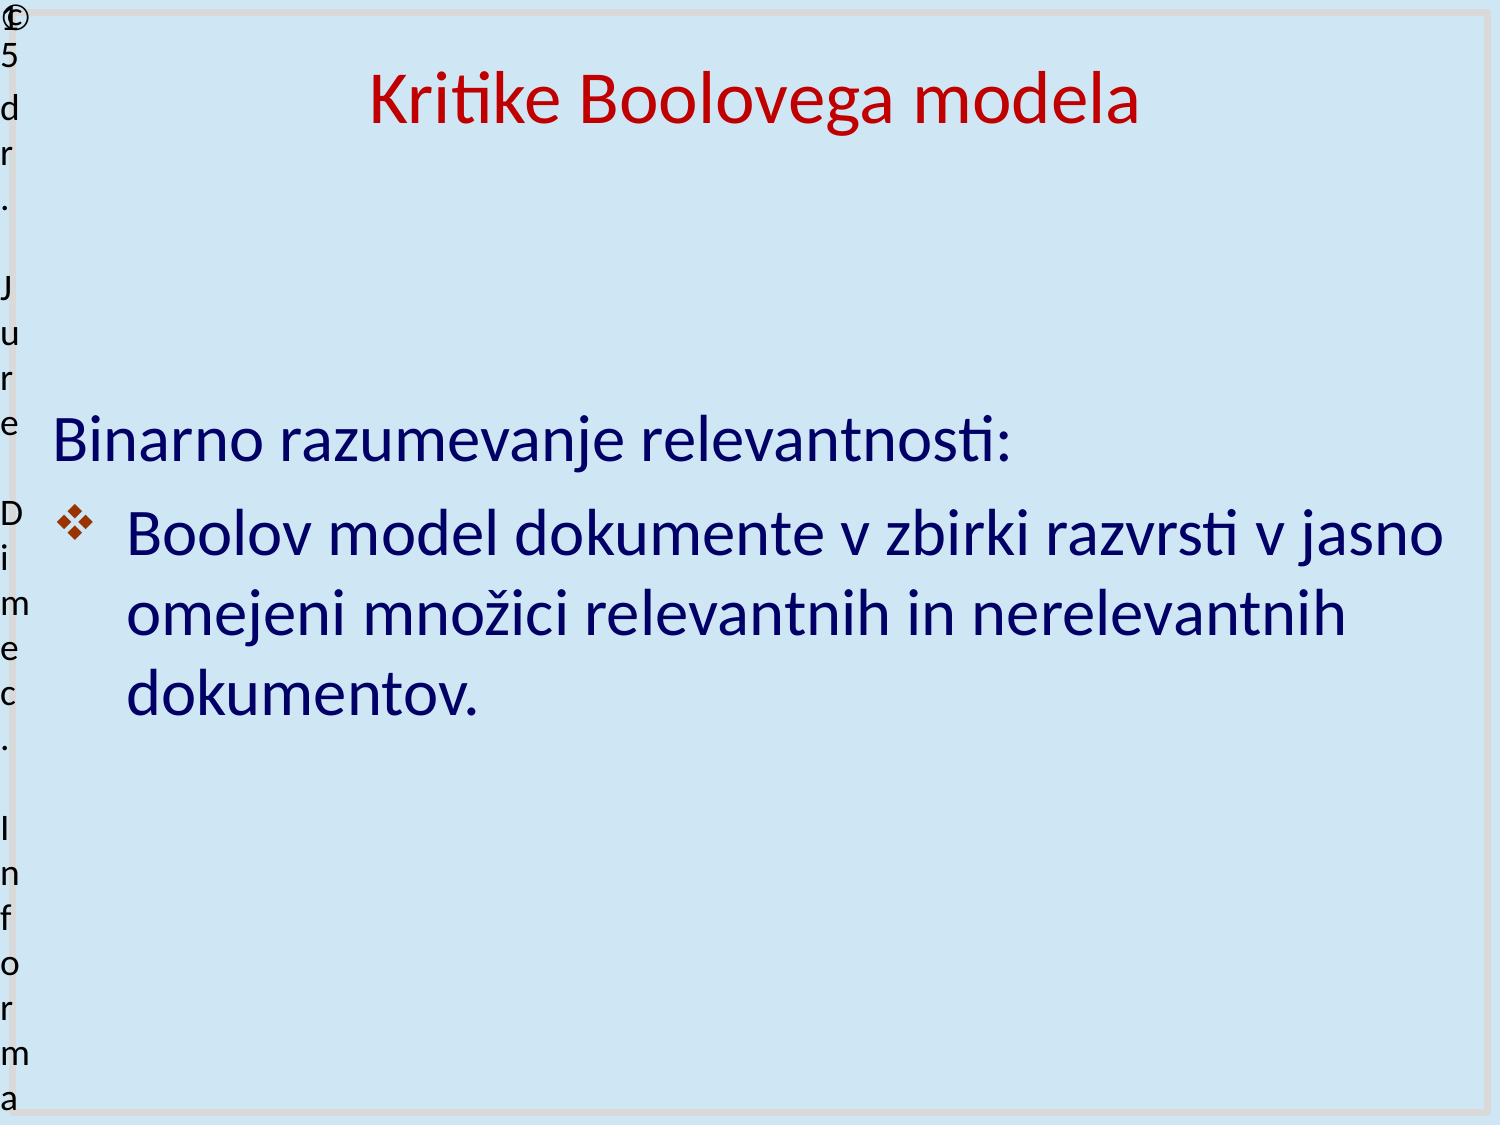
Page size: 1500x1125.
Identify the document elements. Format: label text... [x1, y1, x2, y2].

title Kritike Boolovega modela [37, 37, 1475, 150]
list Binarno razumevanje relevantnosti: Boolov model dokumente v zbirki razvrsti v jasno omejeni množici relevantnih in nerelevantnih dokumentov. [37, 387, 1475, 1050]
